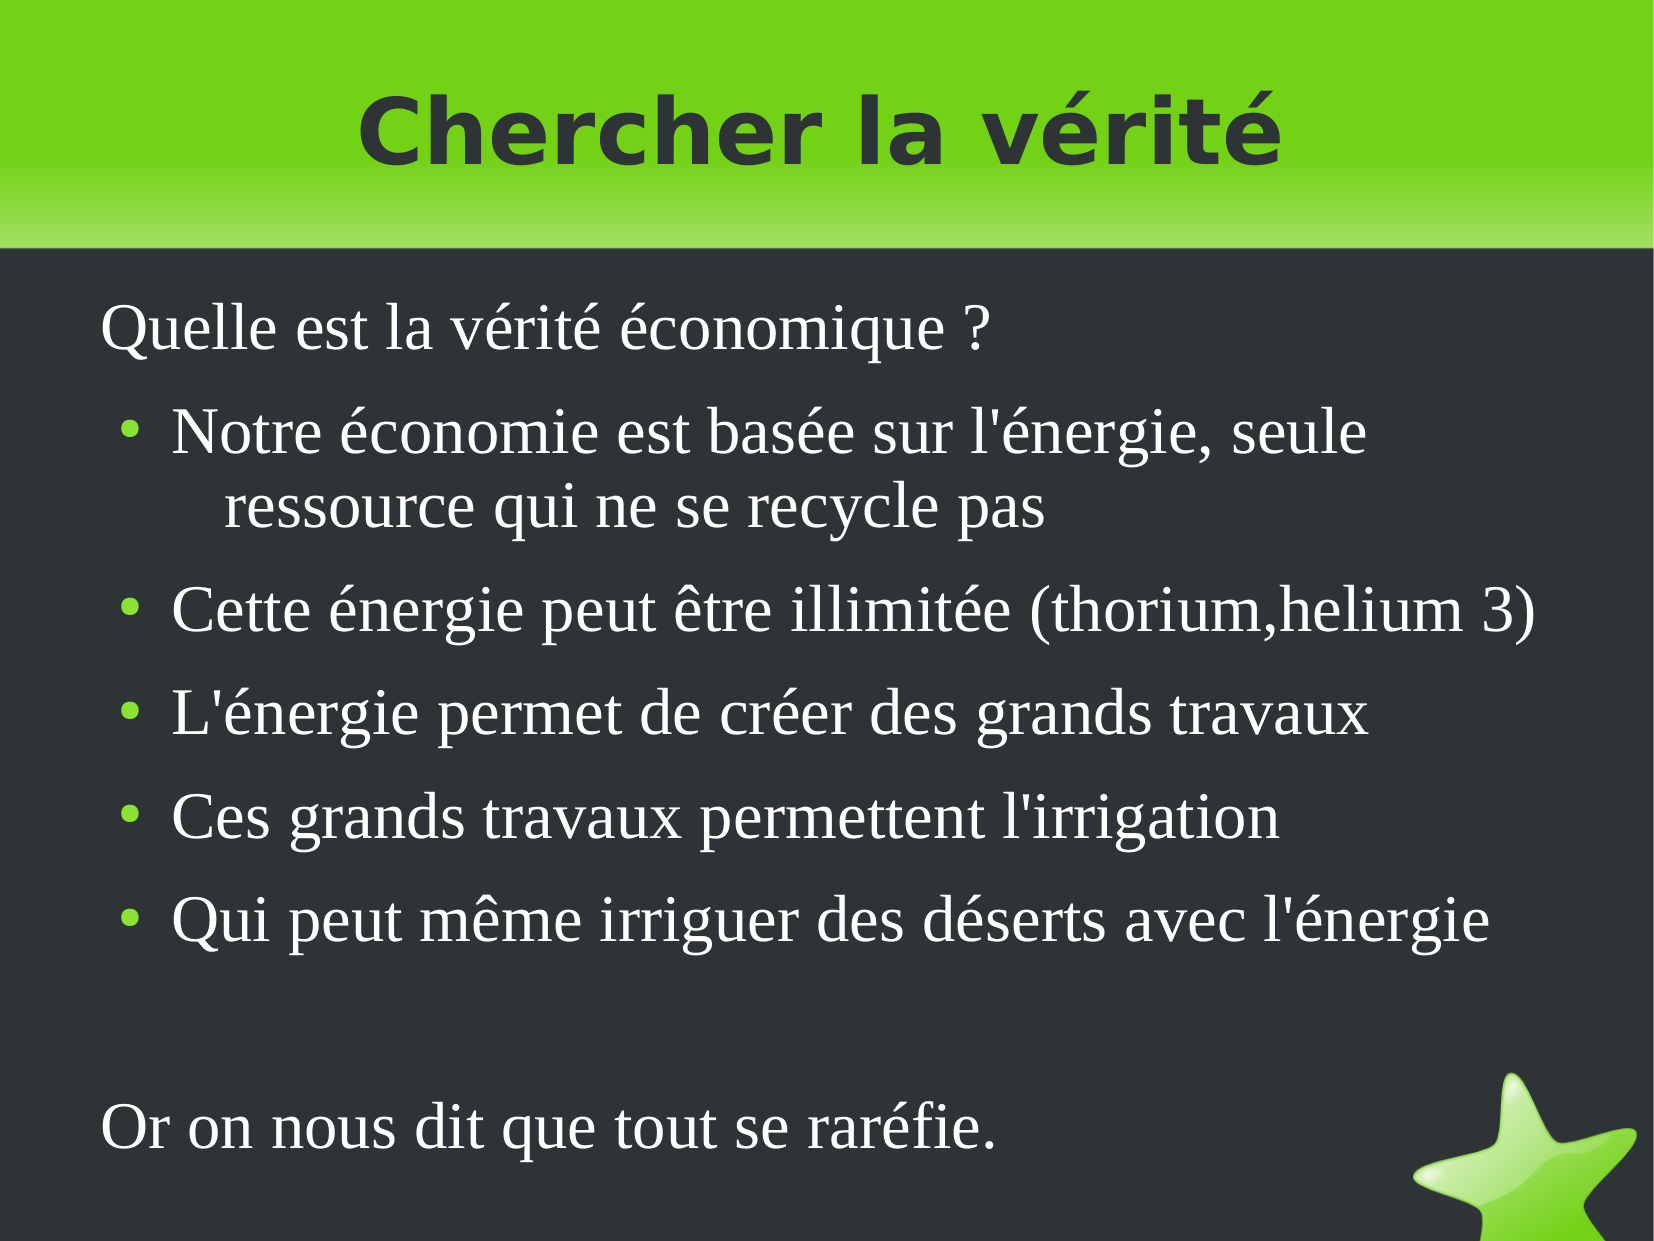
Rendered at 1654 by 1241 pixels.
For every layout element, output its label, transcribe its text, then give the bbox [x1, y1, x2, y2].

list Quelle est la vérité économique ? Notre économie est basée sur l'énergie, seule ressource qui ne se recycle pas Cette énergie peut être illimitée (thorium,helium 3) L'énergie permet de créer des grands travaux Ces grands travaux permettent l'irrigation Qui peut même irriguer des déserts avec l'énergie Or on nous dit que tout se raréfie. [82, 290, 1571, 1241]
title Chercher la vérité [76, 36, 1565, 229]
picture [0, 0, 1654, 1241]
